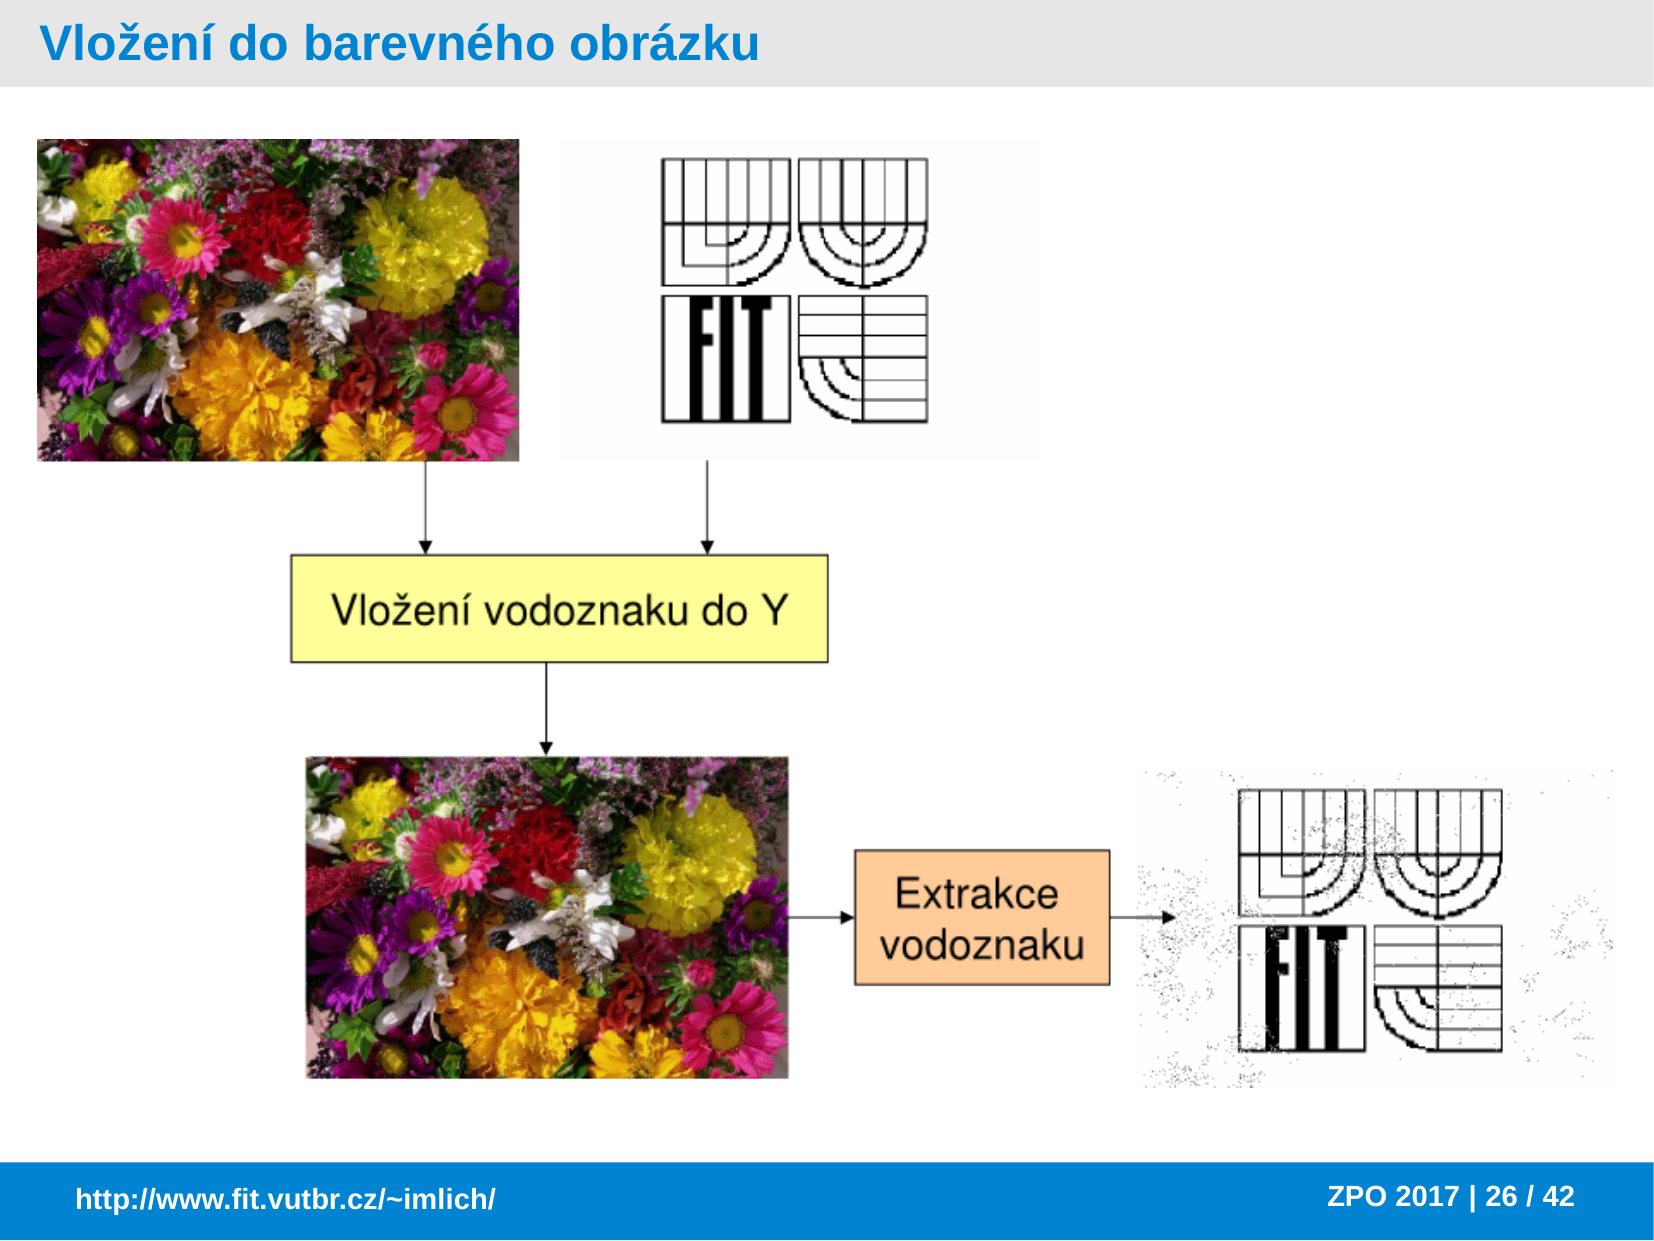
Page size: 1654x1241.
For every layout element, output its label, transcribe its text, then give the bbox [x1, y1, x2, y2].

title Vložení do barevného obrázku [39, 5, 1615, 81]
picture [37, 139, 1613, 1088]
